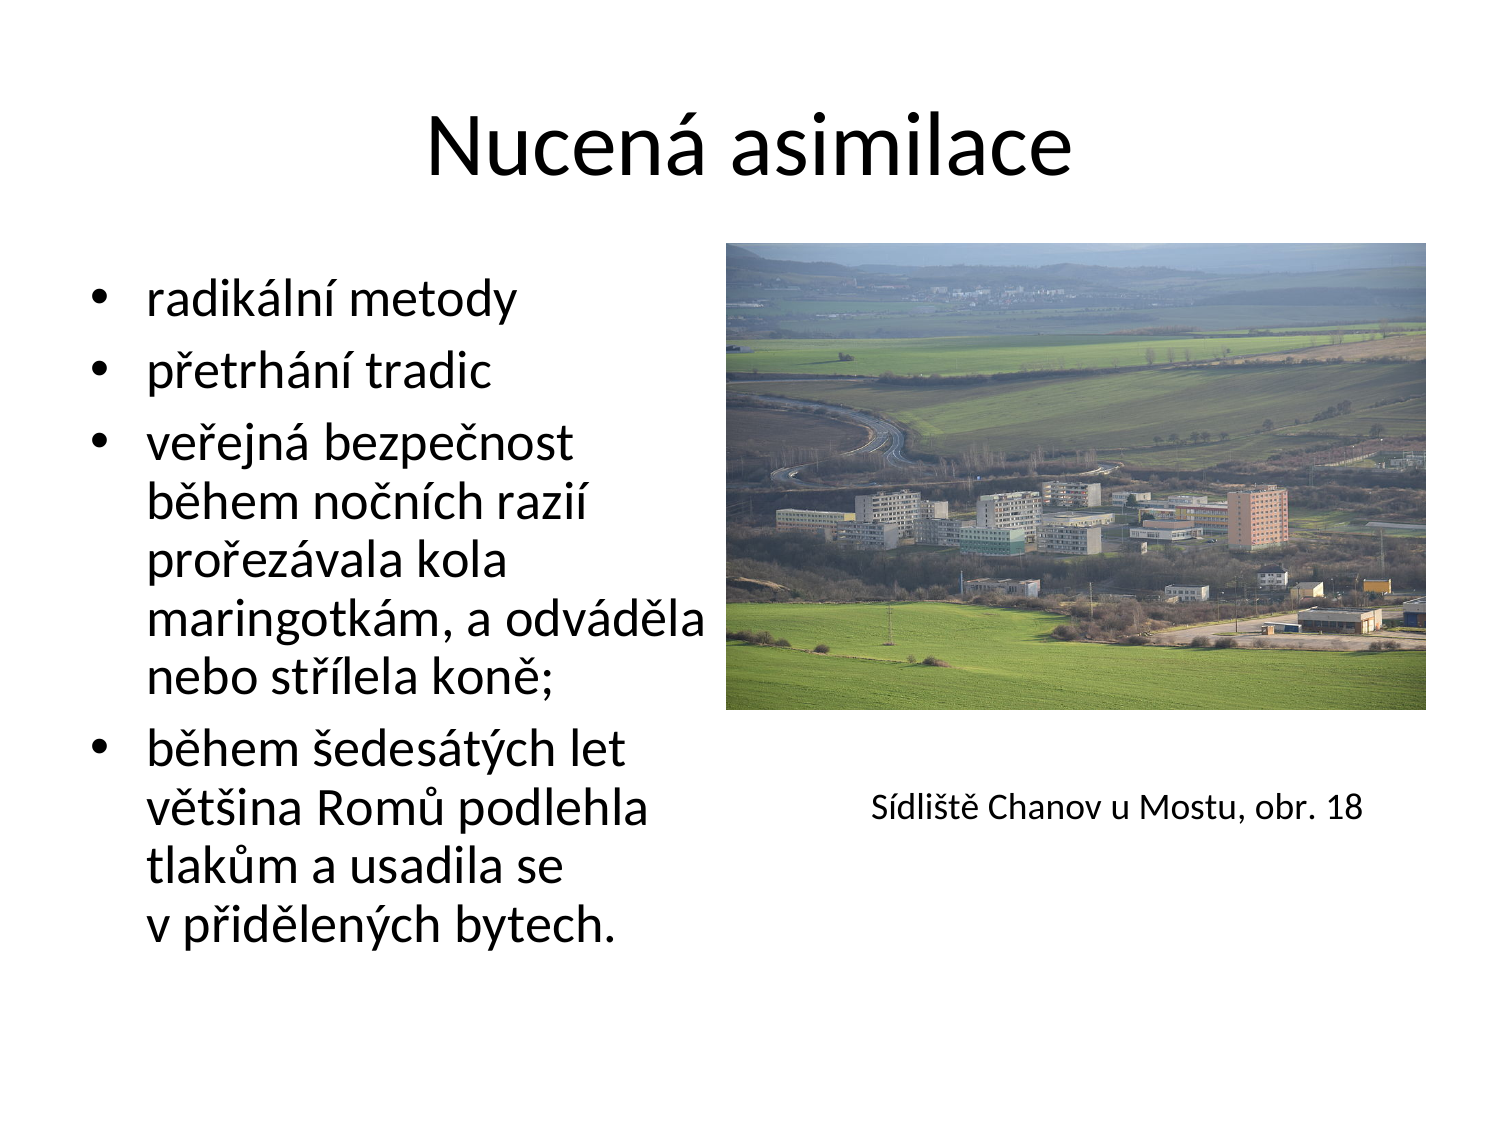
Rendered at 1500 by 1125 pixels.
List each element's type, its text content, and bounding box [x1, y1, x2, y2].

title Nucená asimilace [75, 45, 1426, 233]
text_box Sídliště Chanov u Mostu, obr. 18 [856, 774, 1500, 836]
list radikální metody přetrhání tradic veřejná bezpečnost během nočních razií prořezávala kola maringotkám, a odváděla nebo střílela koně; během šedesátých let většina Romů podlehla tlakům a usadila se v přidělených bytech. [75, 262, 738, 1006]
text_box [726, 243, 1426, 710]
